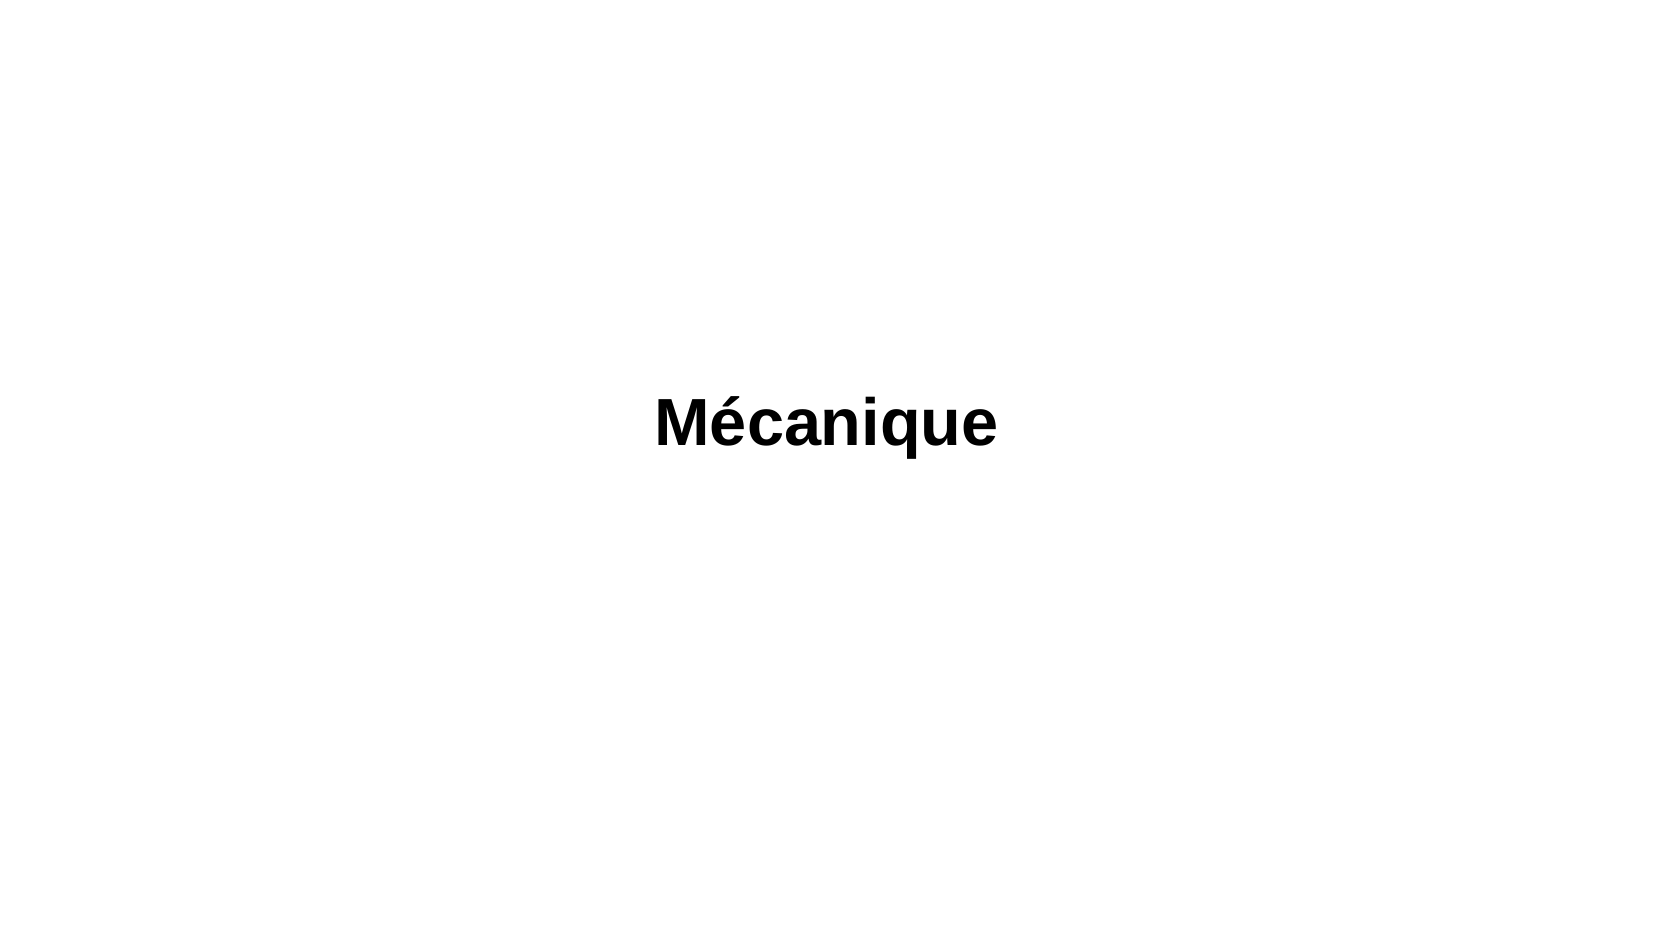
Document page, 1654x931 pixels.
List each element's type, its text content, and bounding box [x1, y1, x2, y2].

subtitle Mécanique [82, 88, 1571, 758]
